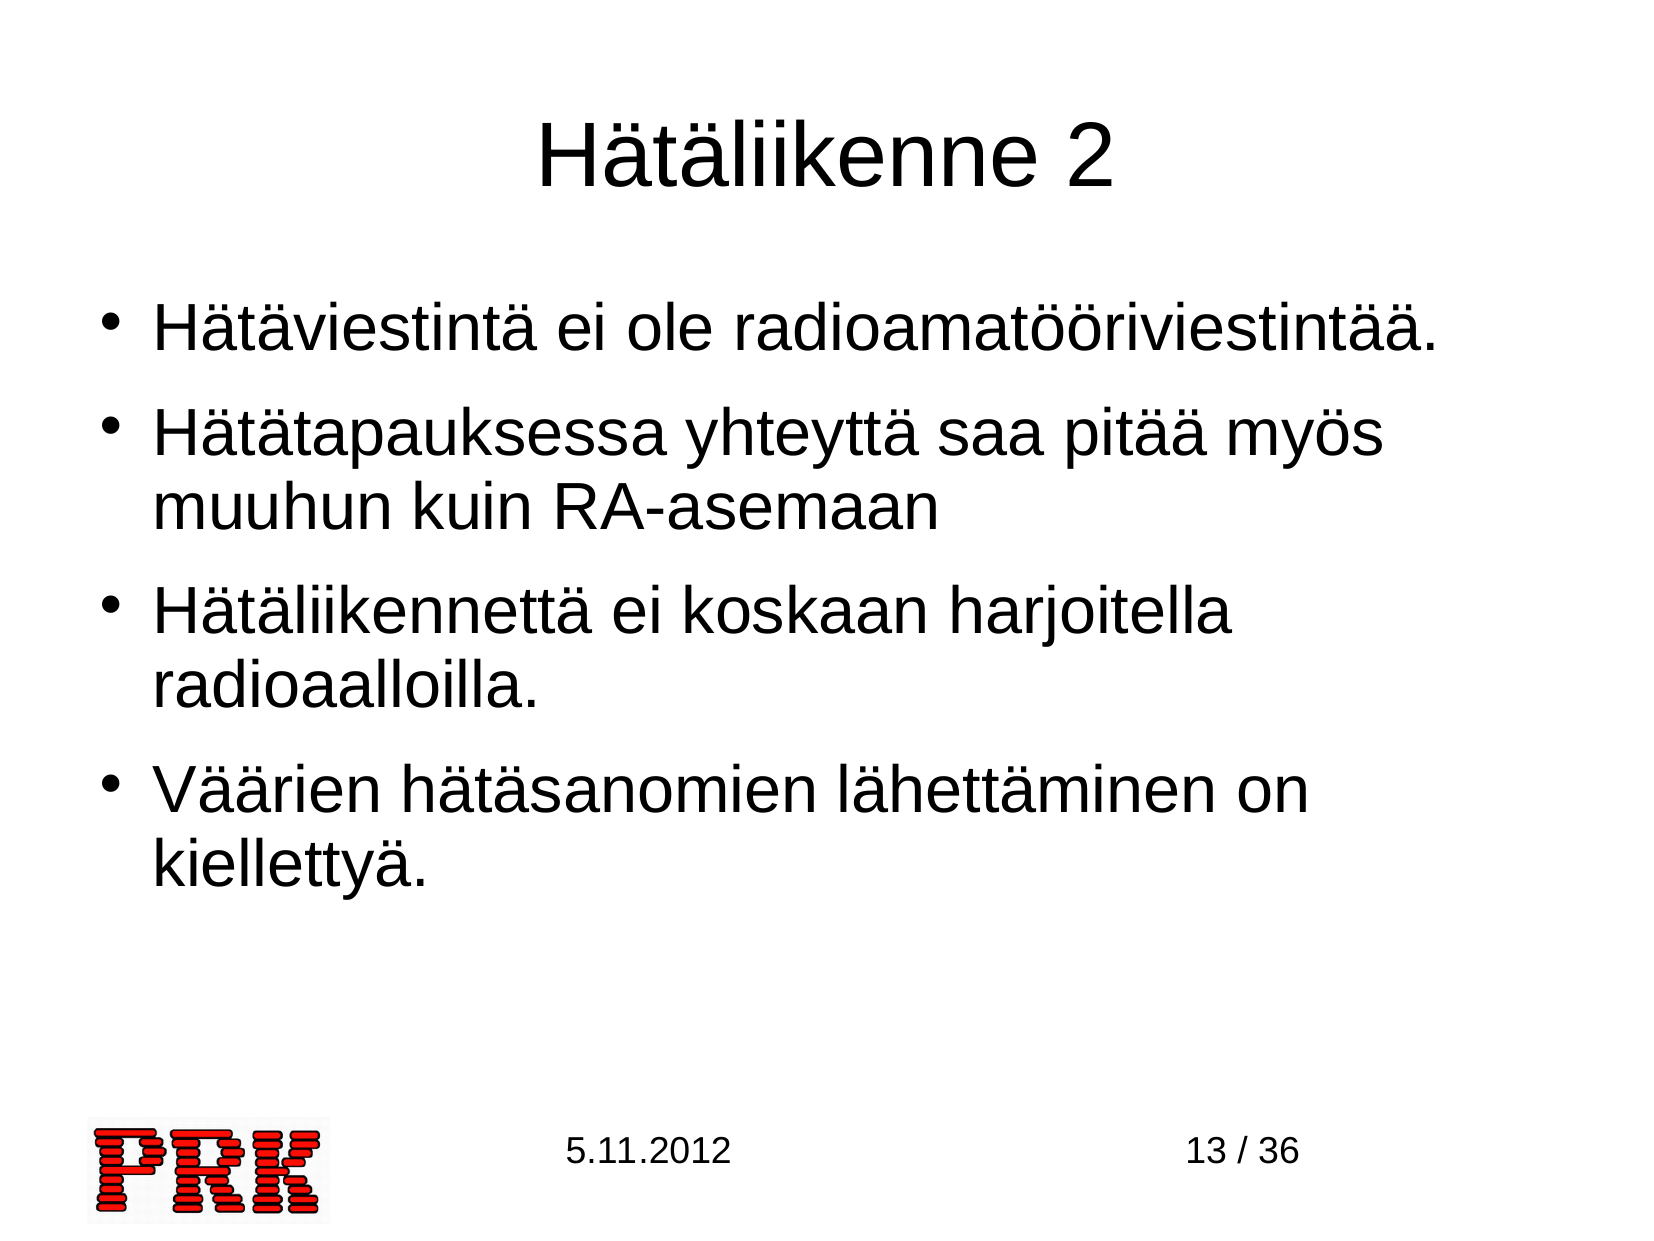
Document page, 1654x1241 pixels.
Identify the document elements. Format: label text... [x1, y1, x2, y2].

title Hätäliikenne 2 [82, 49, 1571, 257]
picture [87, 1117, 330, 1224]
list Hätäviestintä ei ole radioamatööriviestintää. Hätätapauksessa yhteyttä saa pitää myös muuhun kuin RA-asemaan Hätäliikennettä ei koskaan harjoitella radioaalloilla. Väärien hätäsanomien lähettäminen on kiellettyä. [82, 286, 1571, 1106]
